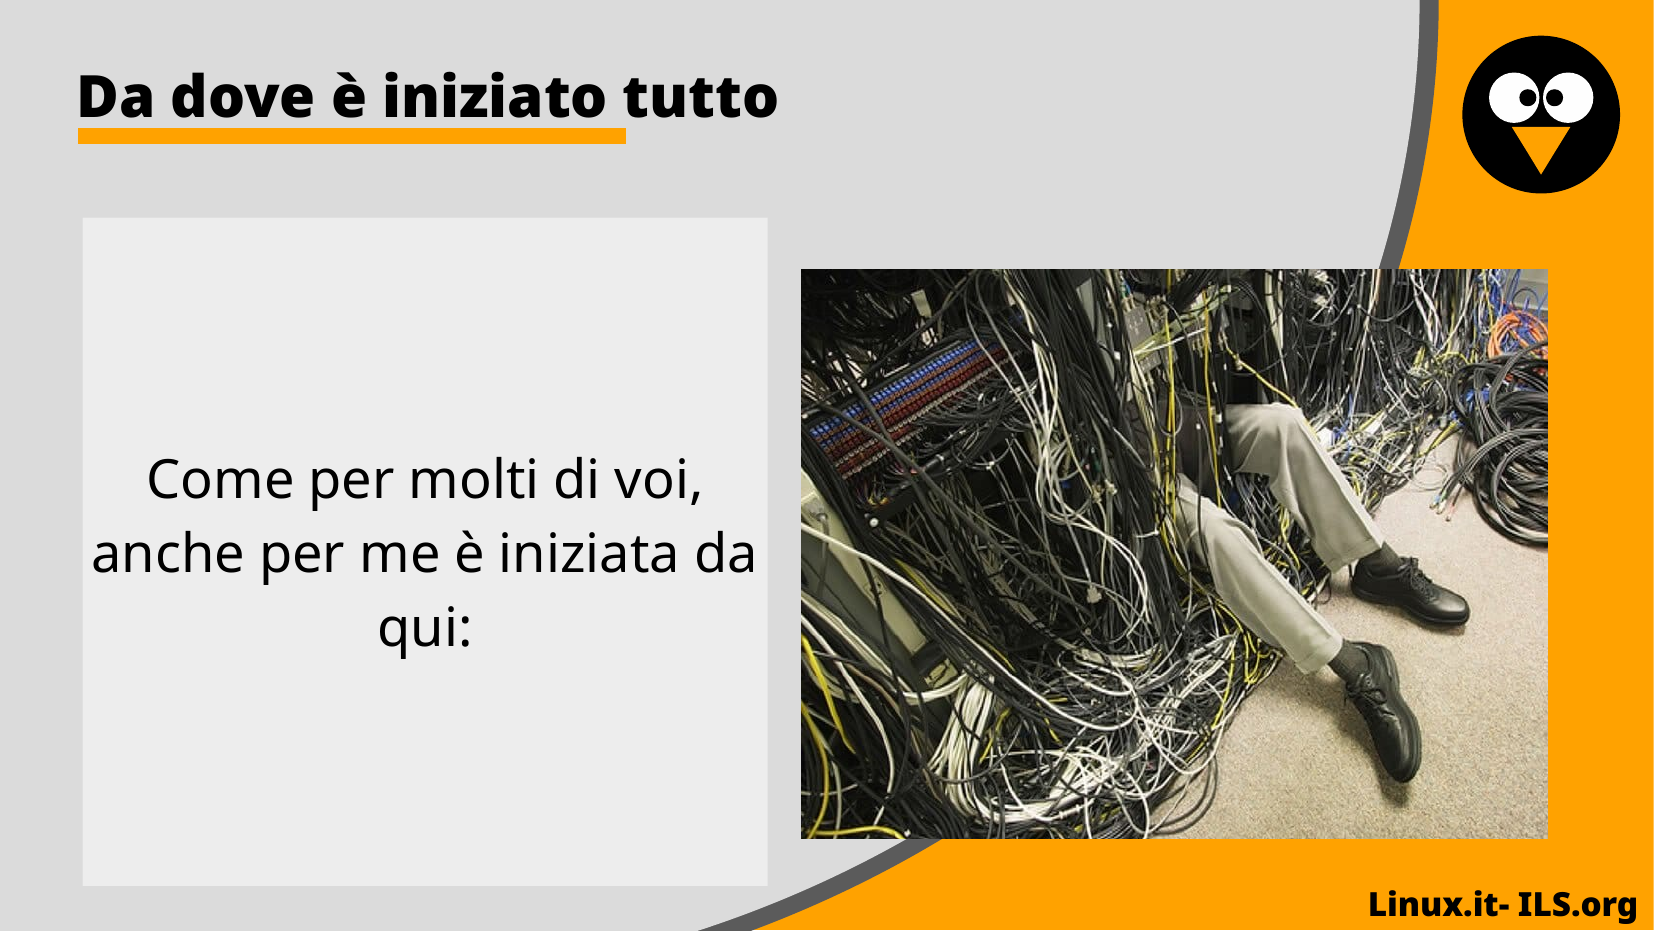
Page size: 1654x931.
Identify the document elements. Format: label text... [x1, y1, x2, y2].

text_box Linux.it- ILS.org [1346, 873, 1654, 927]
title Da dove è iniziato tutto [76, 37, 1217, 152]
picture [801, 269, 1548, 839]
subtitle Come per molti di voi, anche per me è iniziata da qui: [82, 217, 768, 886]
